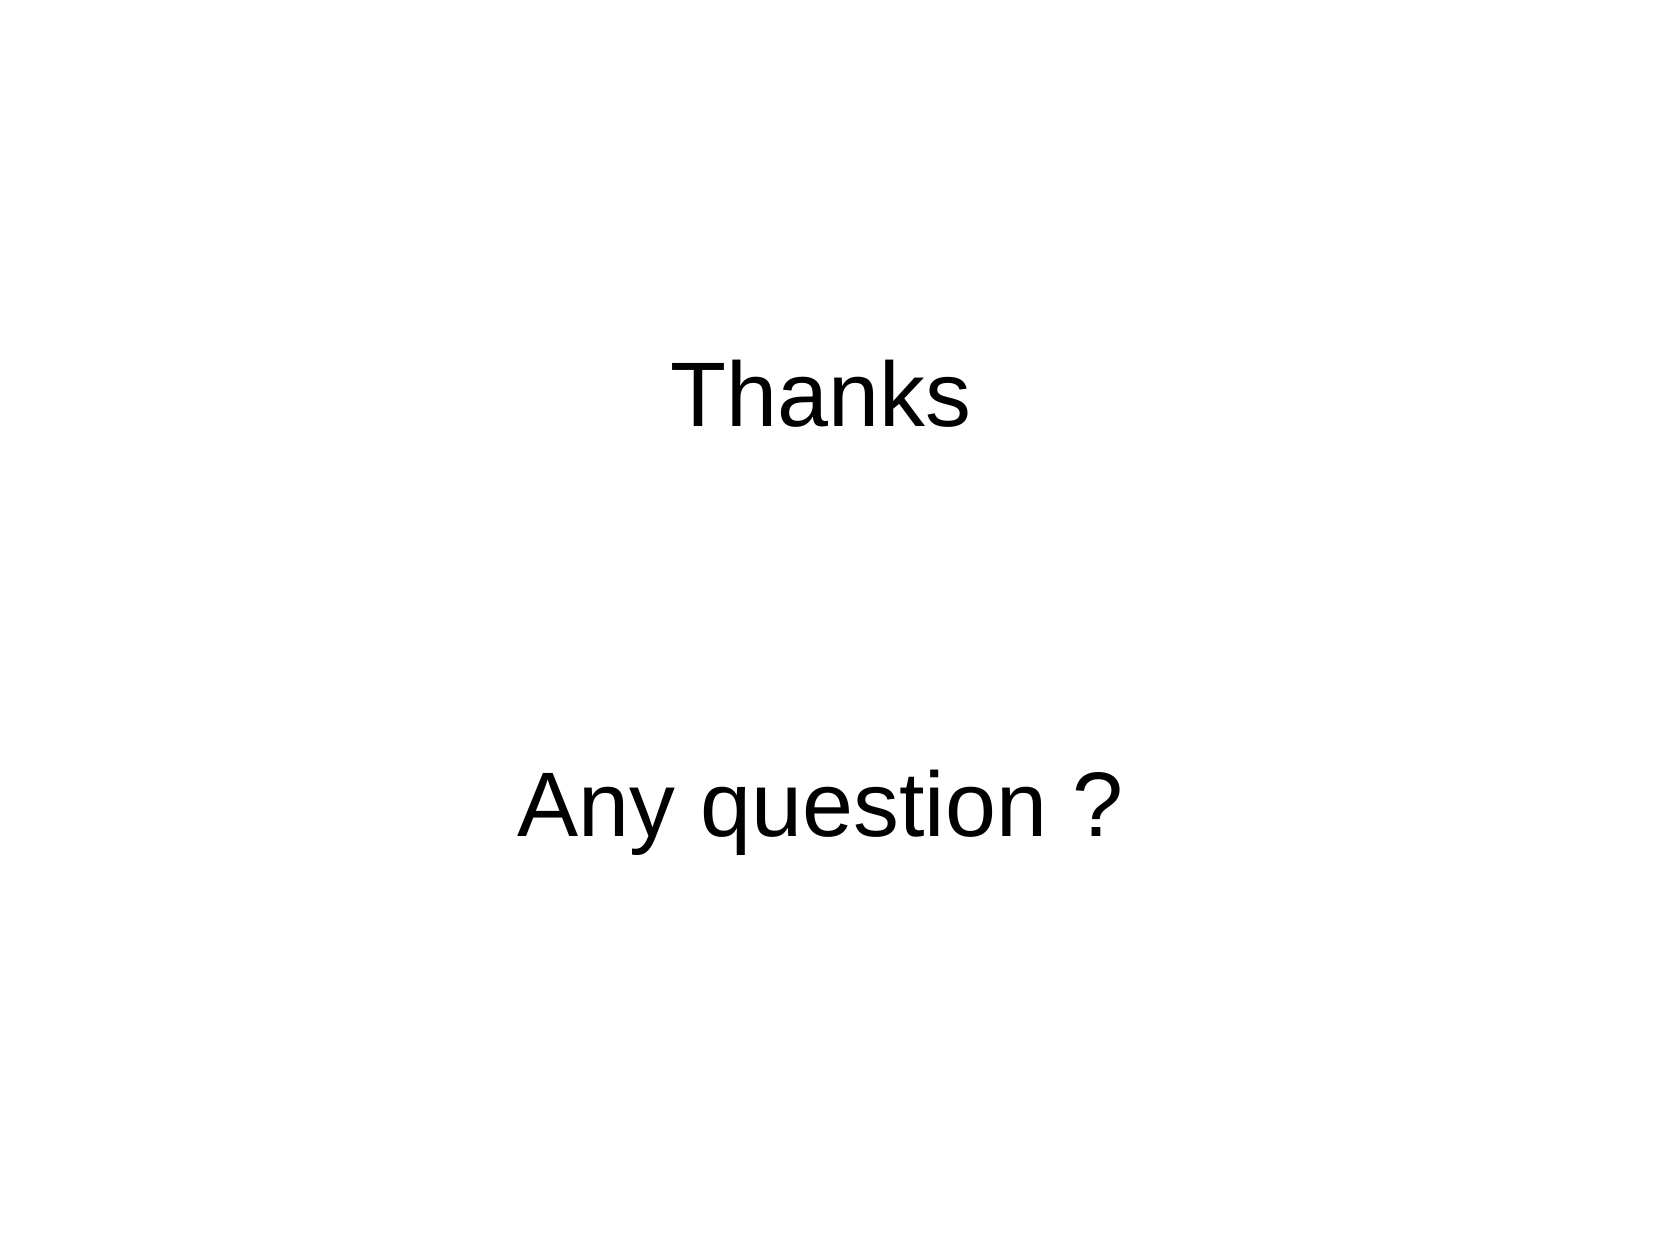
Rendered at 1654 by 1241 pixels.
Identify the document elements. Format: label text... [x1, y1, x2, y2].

title Thanks Any question ? [76, 343, 1565, 857]
